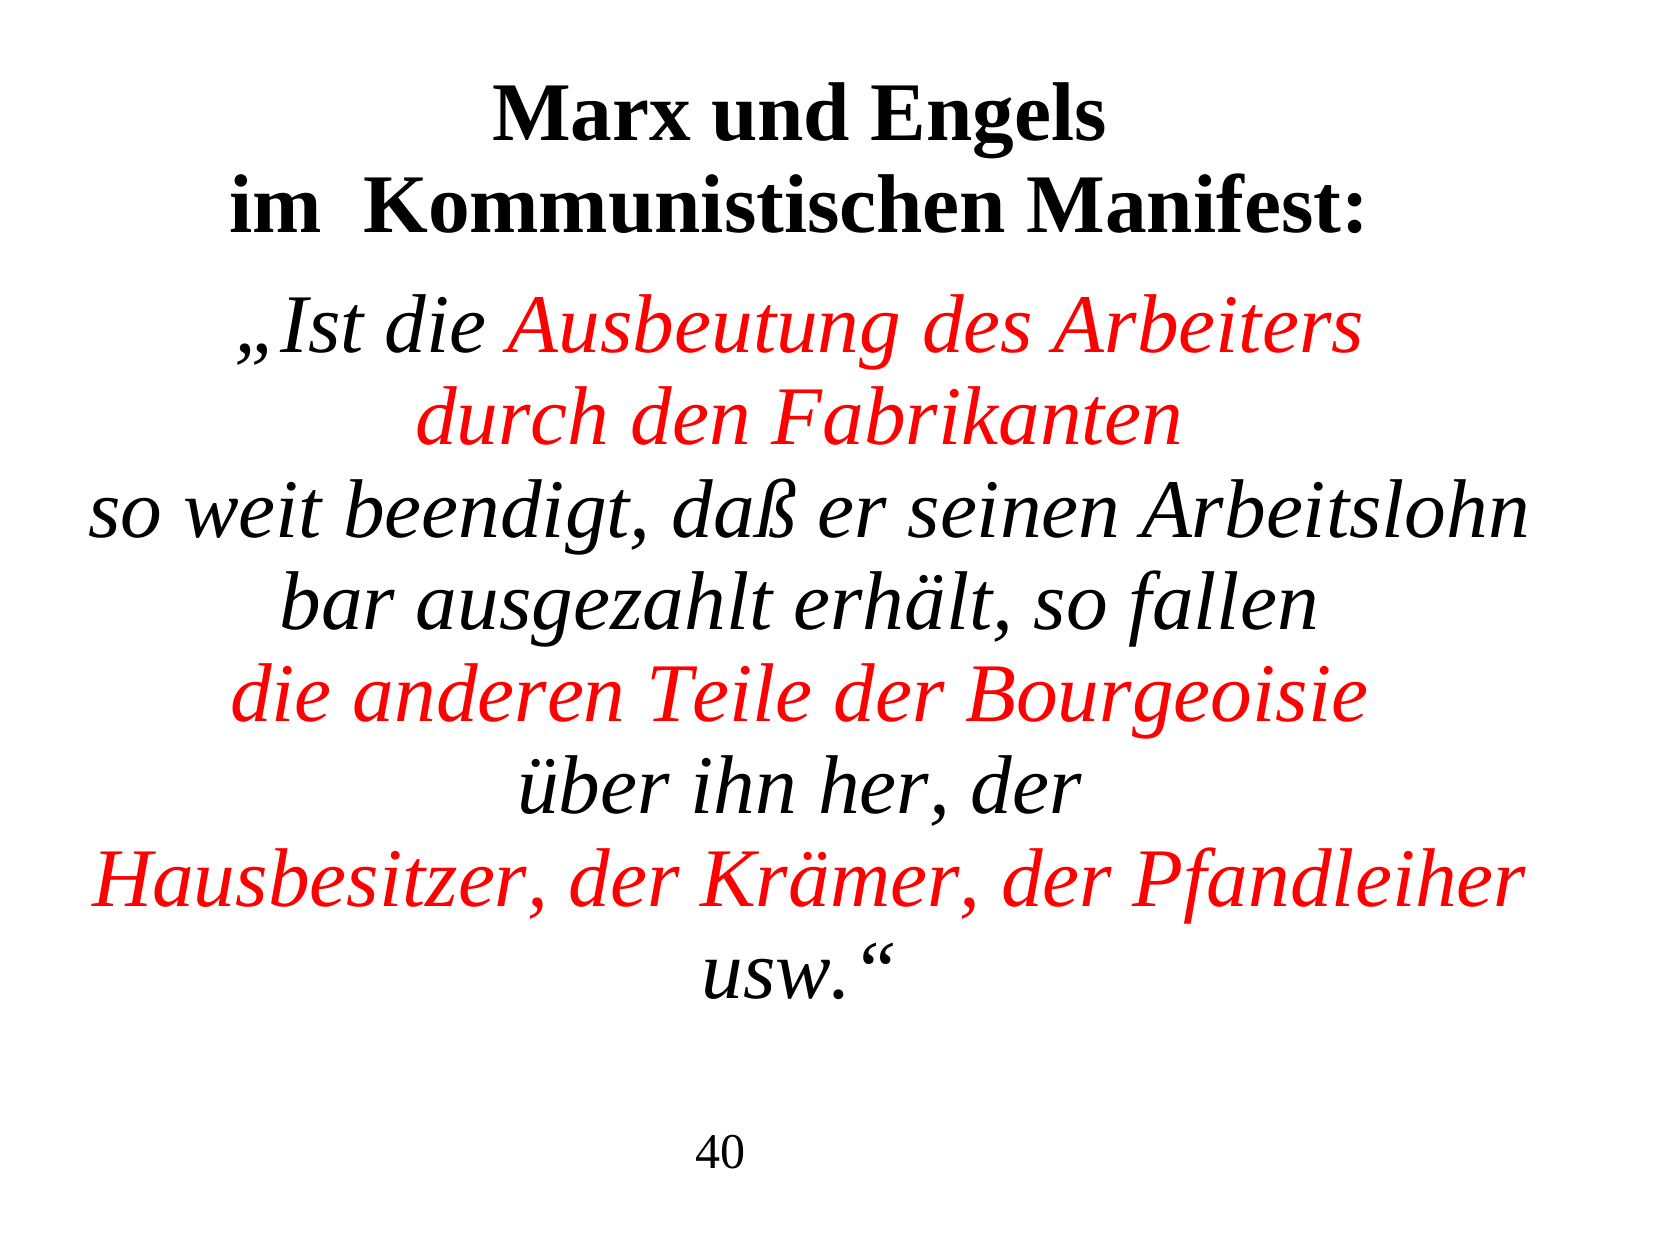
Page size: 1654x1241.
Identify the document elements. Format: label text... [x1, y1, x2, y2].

text_box <Nummer> [695, 1124, 931, 1186]
text_box Marx und Engels im Kommunistischen Manifest: „Ist die Ausbeutung des Arbeiters durch den Fabrikanten so weit beendigt, daß er seinen Arbeitslohn bar ausgezahlt erhält, so fallen die anderen Teile der Bourgeoisie über ihn her, der Hausbesitzer, der Krämer, der Pfandleiher usw.“ [44, 66, 1576, 1116]
